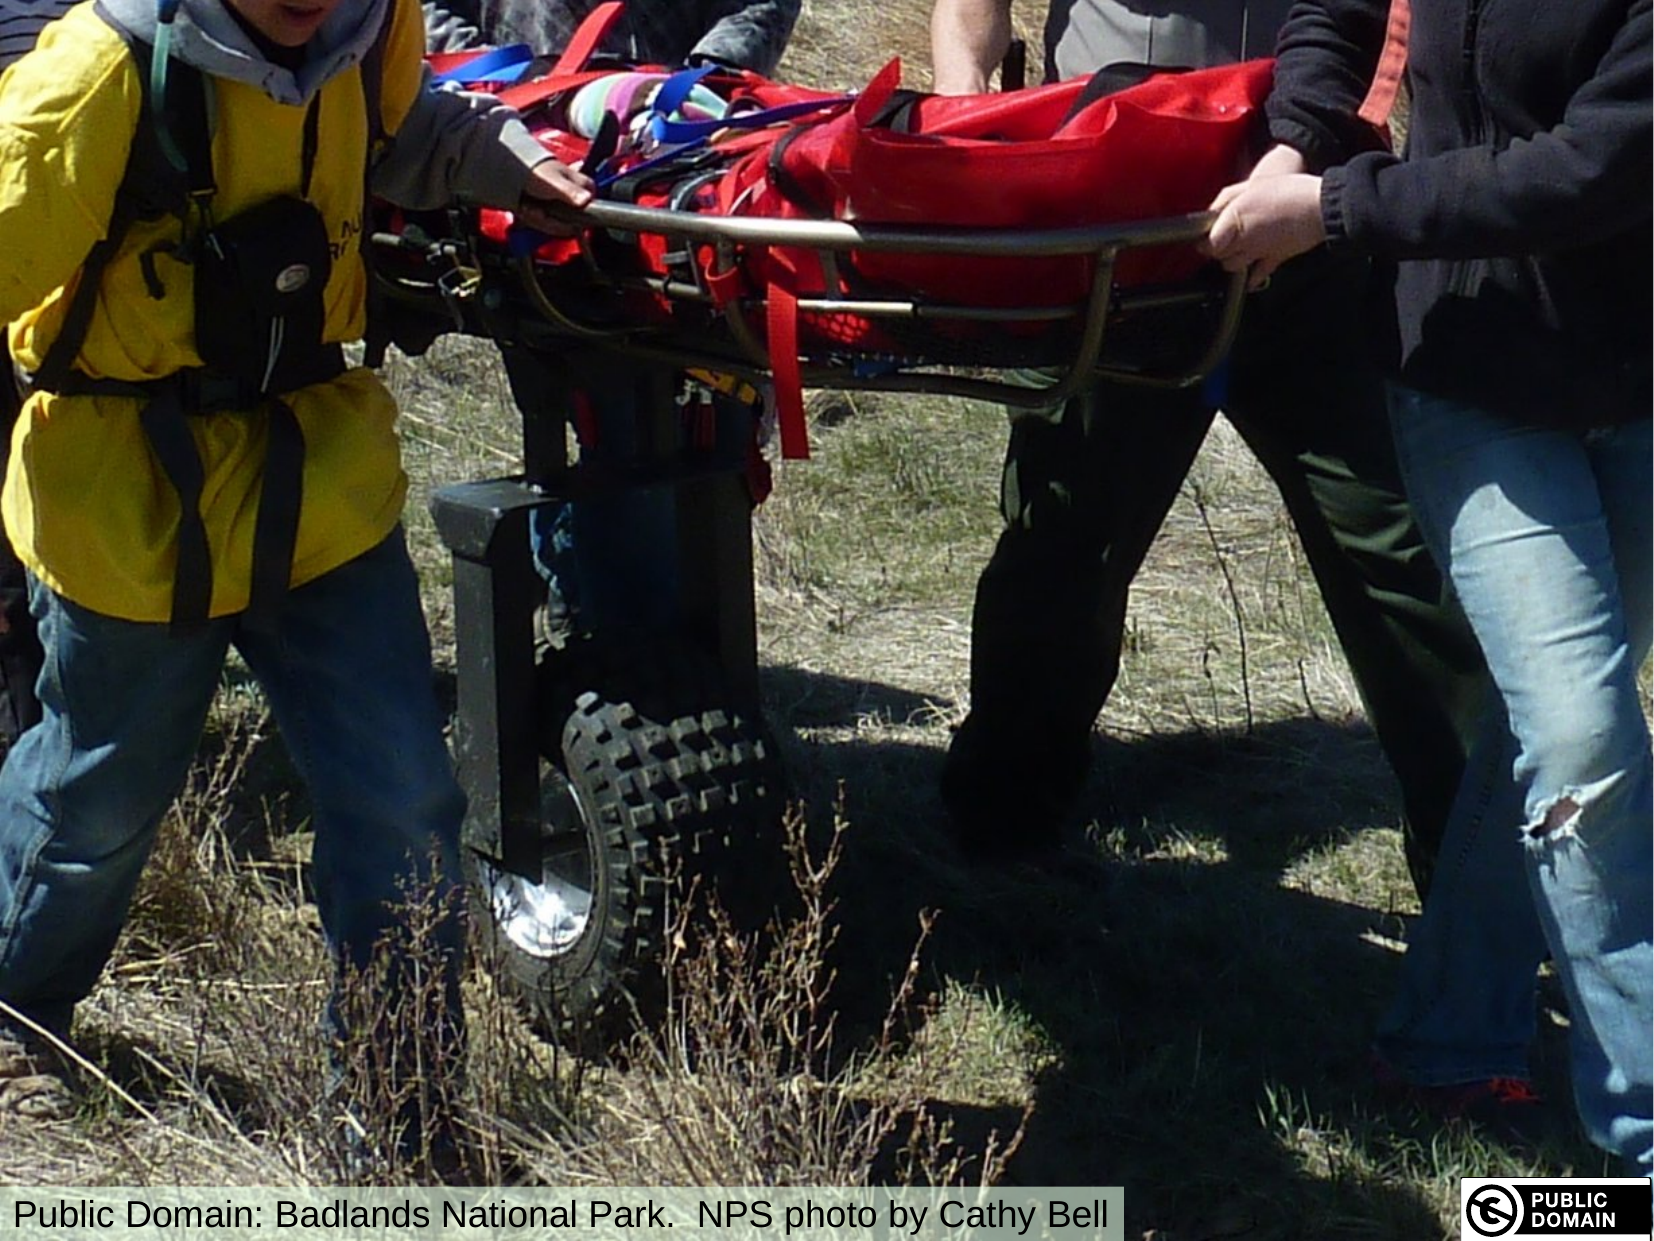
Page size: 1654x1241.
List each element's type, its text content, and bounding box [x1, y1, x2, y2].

picture [0, 0, 1654, 1241]
text_box Public Domain: Badlands National Park. NPS photo by Cathy Bell [0, 1186, 1124, 1241]
